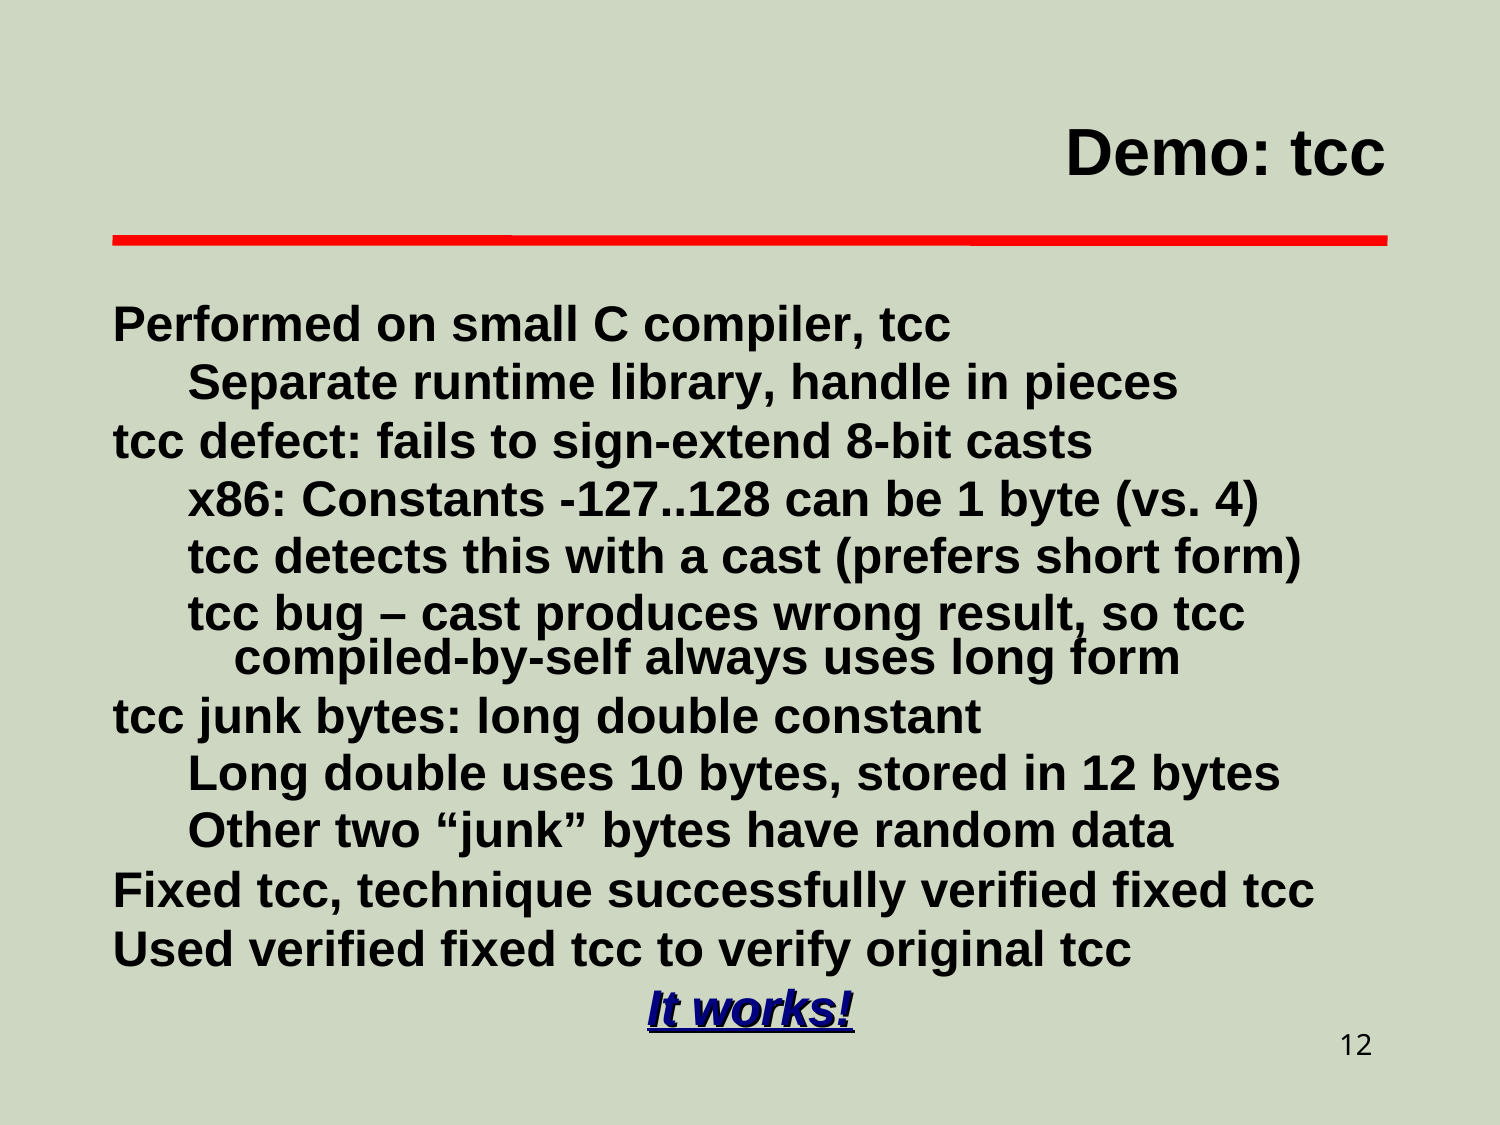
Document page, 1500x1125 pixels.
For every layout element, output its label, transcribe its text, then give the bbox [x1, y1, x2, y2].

title Demo: tcc [125, 117, 1388, 192]
list Performed on small C compiler, tcc Separate runtime library, handle in pieces tcc defect: fails to sign-extend 8-bit casts x86: Constants -127..128 can be 1 byte (vs. 4) tcc detects this with a cast (prefers short form) tcc bug – cast produces wrong result, so tcc compiled-by-self always uses long form tcc junk bytes: long double constant Long double uses 10 bytes, stored in 12 bytes Other two “junk” bytes have random data Fixed tcc, technique successfully verified fixed tcc Used verified fixed tcc to verify original tcc It works! [112, 299, 1388, 1079]
